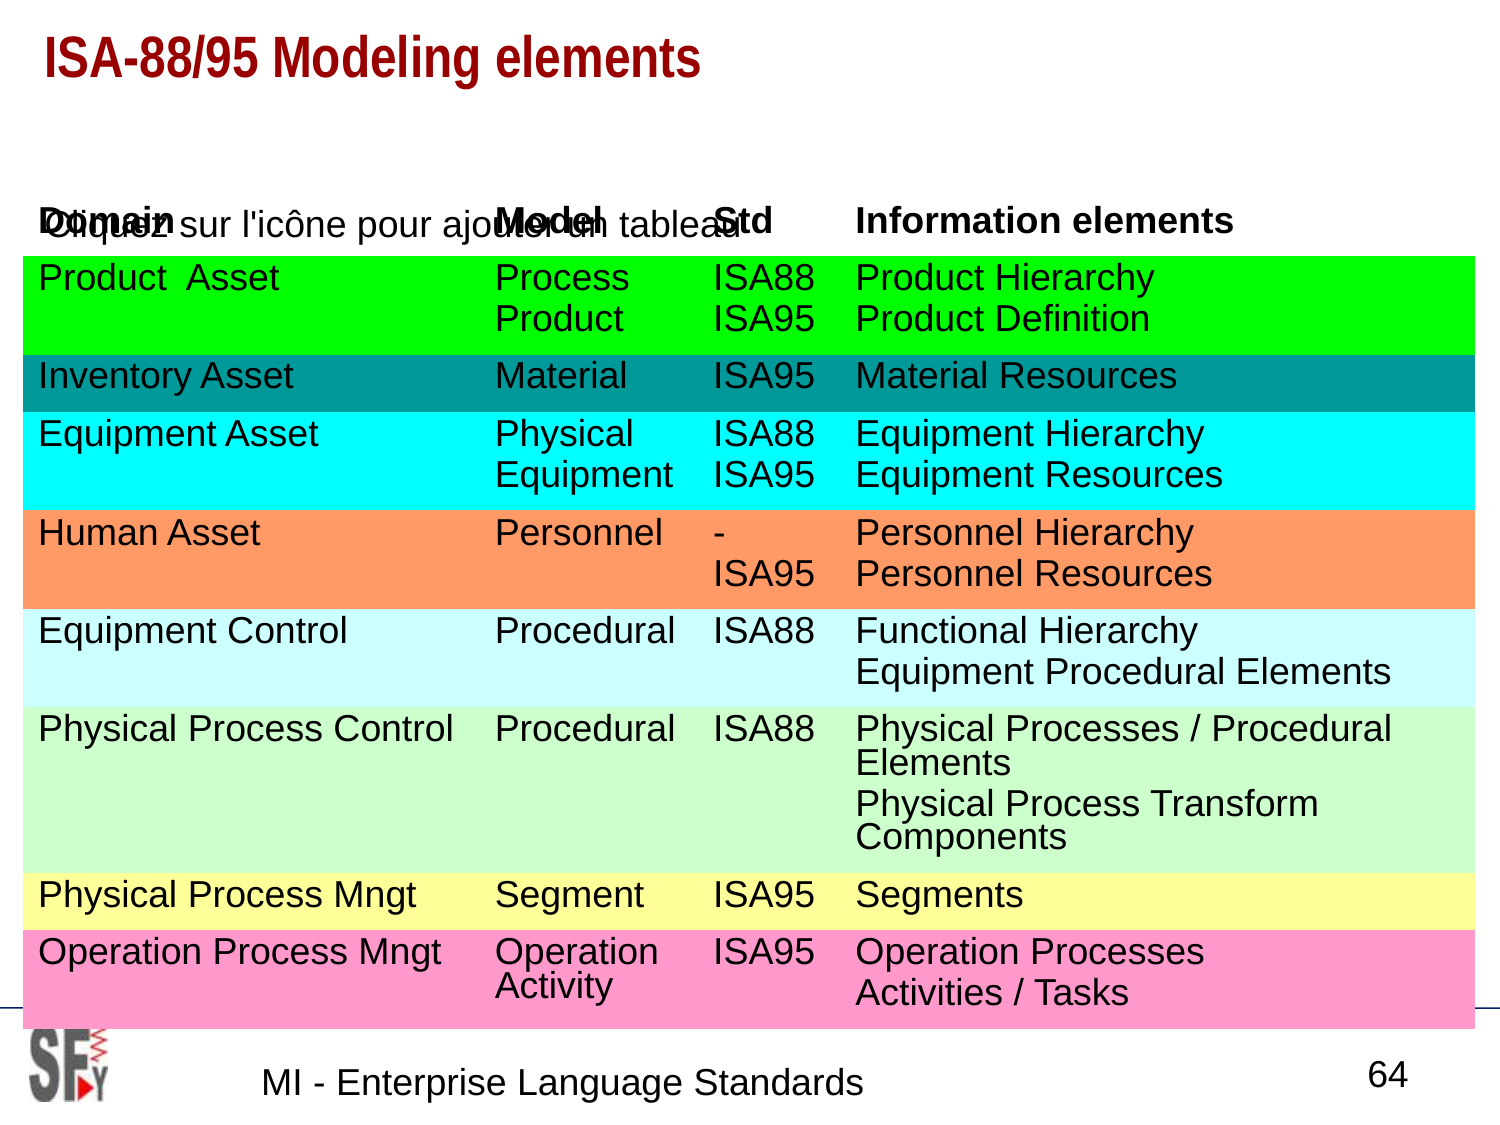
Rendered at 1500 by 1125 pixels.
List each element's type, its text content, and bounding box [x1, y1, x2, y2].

table_cell Physical Process Control [23, 707, 480, 873]
table_cell Operation Activity [480, 930, 698, 1029]
table_cell ISA88 [698, 707, 841, 873]
table_cell Product Hierarchy Product Definition [841, 256, 1475, 355]
table_header Domain [23, 199, 480, 256]
footer MI - Enterprise Language Standards [246, 1042, 1266, 1103]
table_cell Equipment Control [23, 609, 480, 707]
table_cell ISA95 [698, 930, 841, 1029]
picture [29, 1029, 108, 1102]
table_cell Procedural [480, 609, 698, 707]
table_cell Human Asset [23, 510, 480, 609]
table_cell Procedural [480, 707, 698, 873]
slide_number <numéro> [1352, 1034, 1490, 1103]
table_cell Physical Equipment [480, 412, 698, 510]
table_cell Material Resources [841, 355, 1475, 412]
table_cell Personnel [480, 510, 698, 609]
table_header Information elements [841, 199, 1475, 256]
table_cell Physical Processes / Procedural Elements Physical Process Transform Components [841, 707, 1475, 873]
table_cell Equipment Hierarchy Equipment Resources [841, 412, 1475, 510]
table_cell ISA88 [698, 609, 841, 707]
table_cell ISA95 [698, 873, 841, 930]
table_cell ISA88 ISA95 [698, 256, 841, 355]
title ISA-88/95 Modeling elements [29, 12, 1471, 138]
table_header Model [480, 199, 698, 256]
table_cell ISA88 ISA95 [698, 412, 841, 510]
table_cell Operation Processes Activities / Tasks [841, 930, 1475, 1029]
table_cell Material [480, 355, 698, 412]
table_cell Operation Process Mngt [23, 930, 480, 1029]
table_cell Equipment Asset [23, 412, 480, 510]
table_cell - ISA95 [698, 510, 841, 609]
table_cell Physical Process Mngt [23, 873, 480, 930]
table_cell Functional Hierarchy Equipment Procedural Elements [841, 609, 1475, 707]
table_cell Segment [480, 873, 698, 930]
table_cell Inventory Asset [23, 355, 480, 412]
table_cell Product Asset [23, 256, 480, 355]
table_cell Personnel Hierarchy Personnel Resources [841, 510, 1475, 609]
table_header Std [698, 199, 841, 256]
table_cell ISA95 [698, 355, 841, 412]
table_cell Segments [841, 873, 1475, 930]
table_cell Process Product [480, 256, 698, 355]
